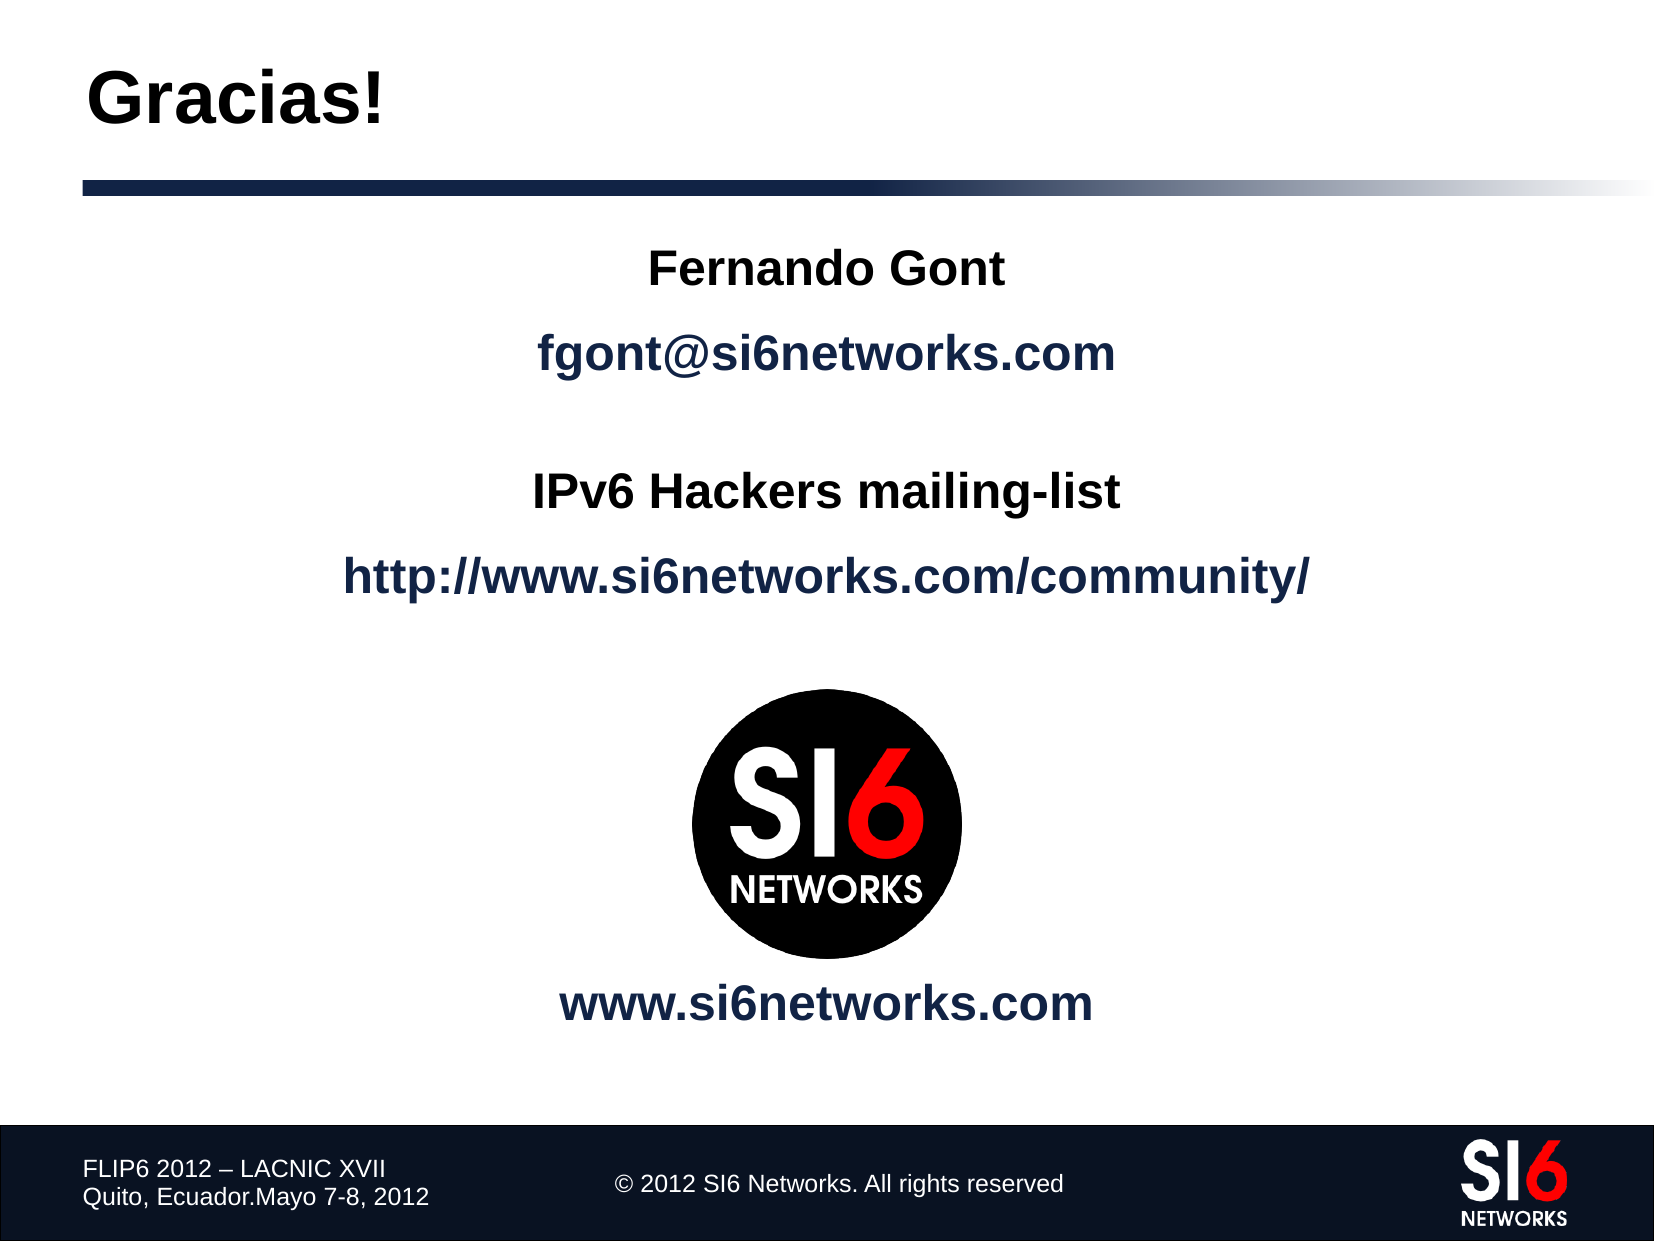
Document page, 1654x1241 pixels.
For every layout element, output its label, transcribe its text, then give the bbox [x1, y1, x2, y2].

list Fernando Gont fgont@si6networks.com IPv6 Hackers mailing-list http://www.si6networks.com/community/ www.si6networks.com [82, 240, 1571, 1059]
picture [692, 689, 962, 959]
picture [1461, 1139, 1567, 1226]
title Gracias! [86, 30, 1576, 166]
